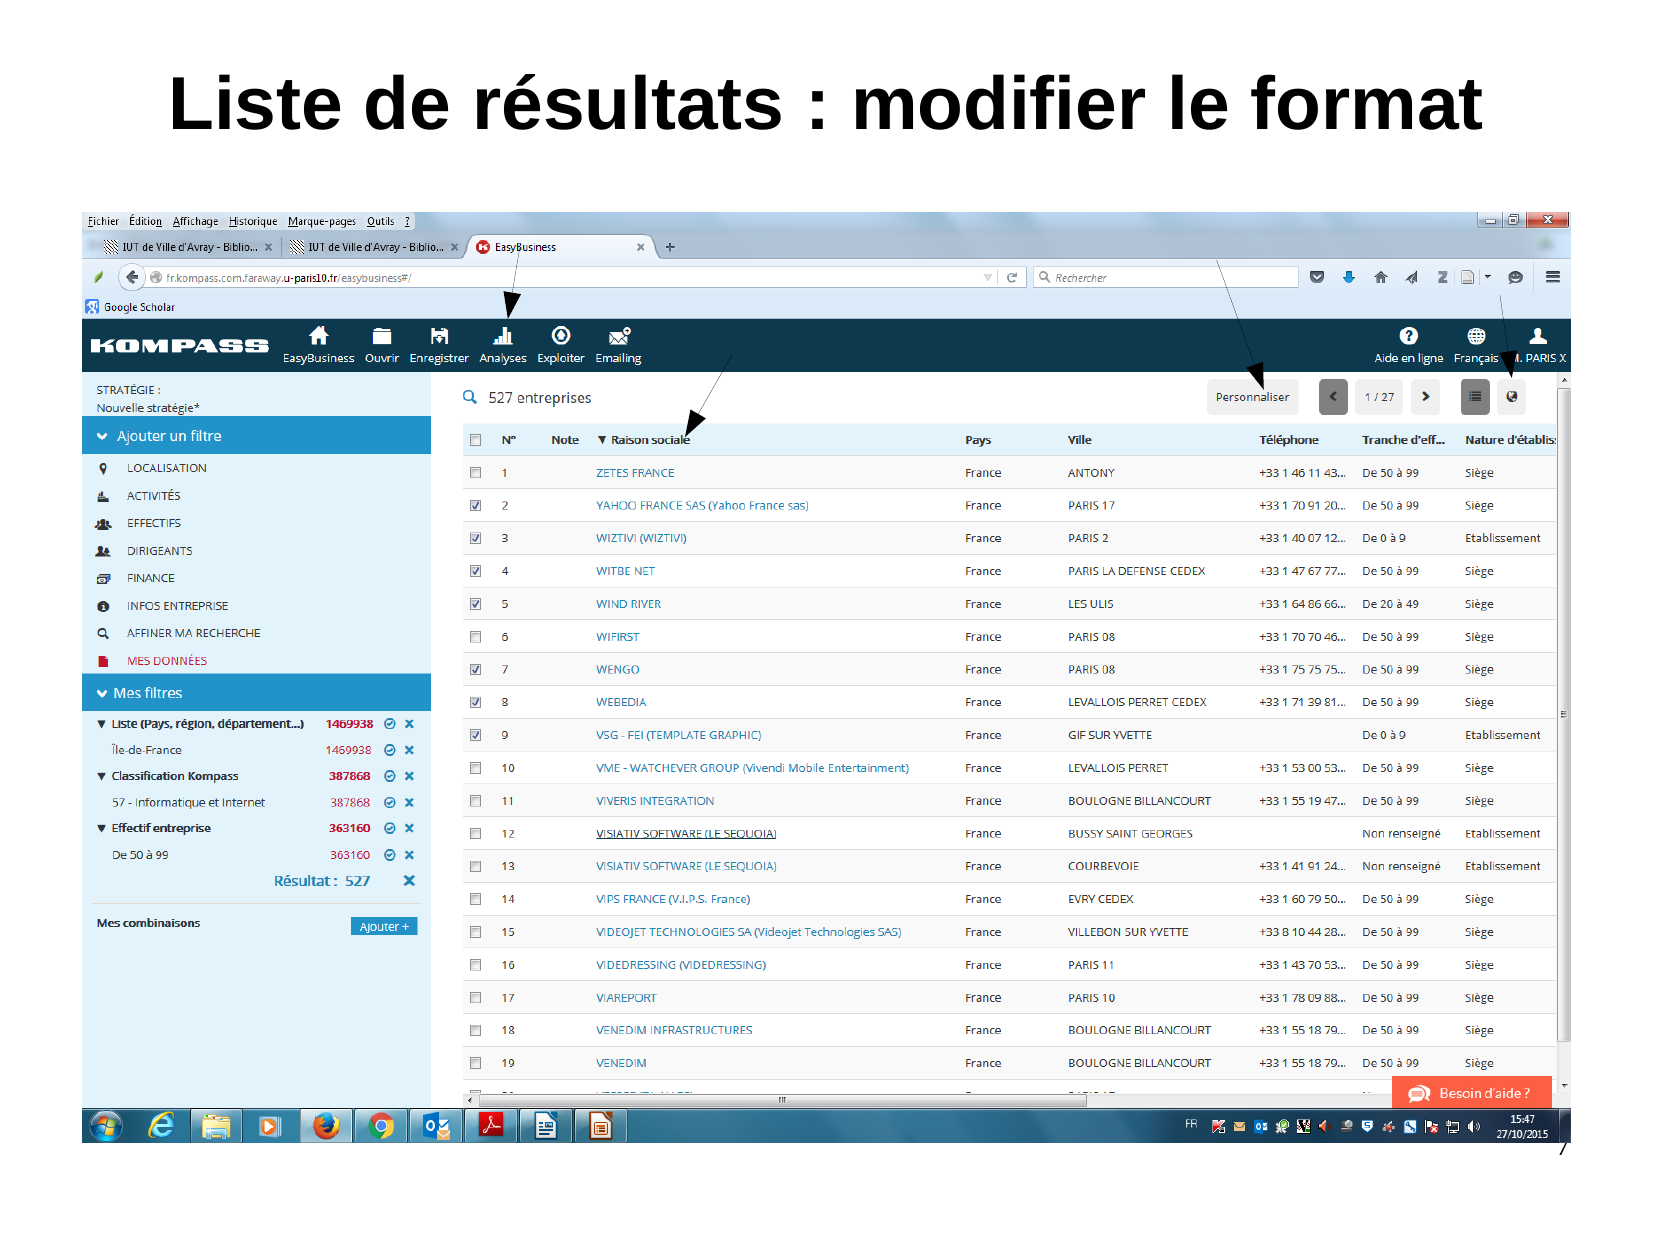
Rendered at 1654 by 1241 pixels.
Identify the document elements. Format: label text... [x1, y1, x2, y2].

picture [82, 212, 1571, 1143]
title Liste de résultats : modifier le format [82, 0, 1571, 208]
